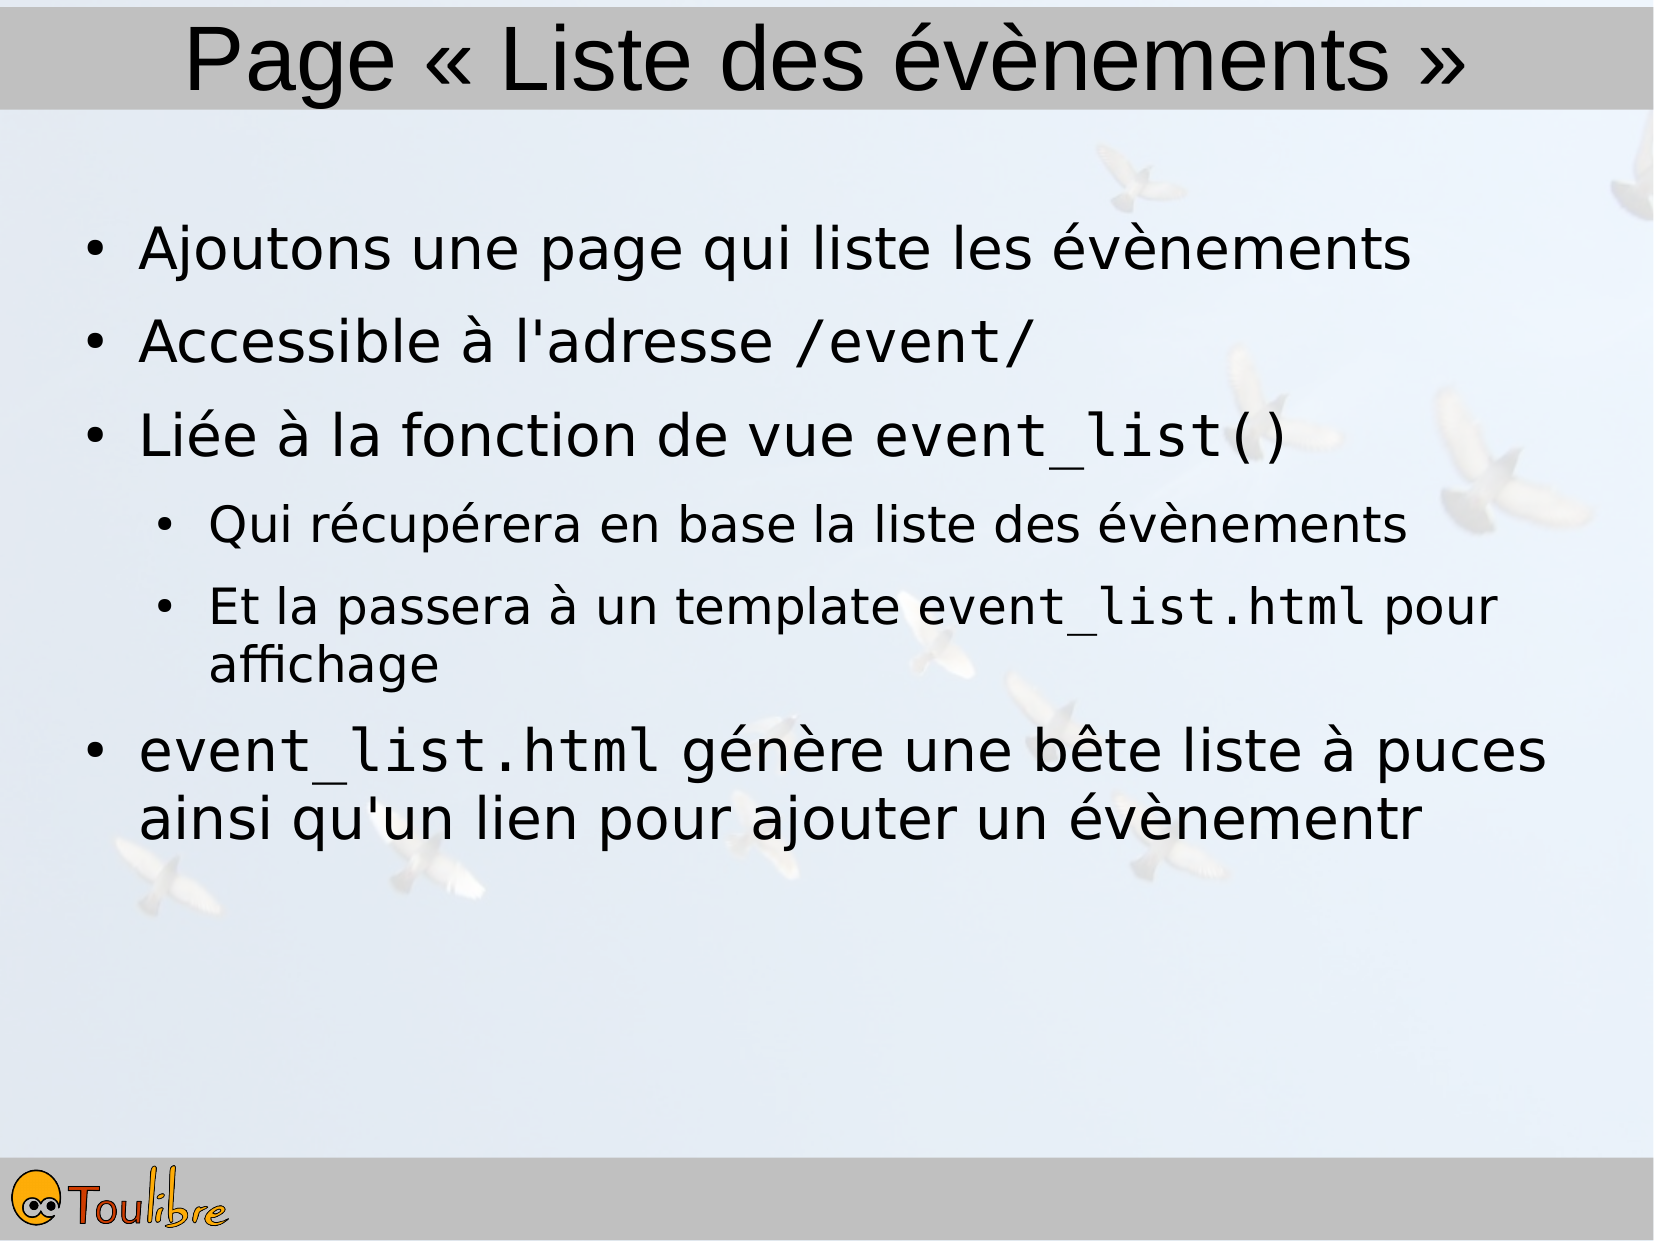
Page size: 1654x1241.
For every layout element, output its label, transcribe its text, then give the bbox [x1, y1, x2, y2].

title Page « Liste des évènements » [0, 7, 1654, 110]
picture [11, 1165, 229, 1228]
list Ajoutons une page qui liste les évènements Accessible à l'adresse /event/ Liée à la fonction de vue event_list() Qui récupérera en base la liste des évènements Et la passera à un template event_list.html pour affichage event_list.html génère une bête liste à puces ainsi qu'un lien pour ajouter un évènementr [67, 215, 1625, 1034]
